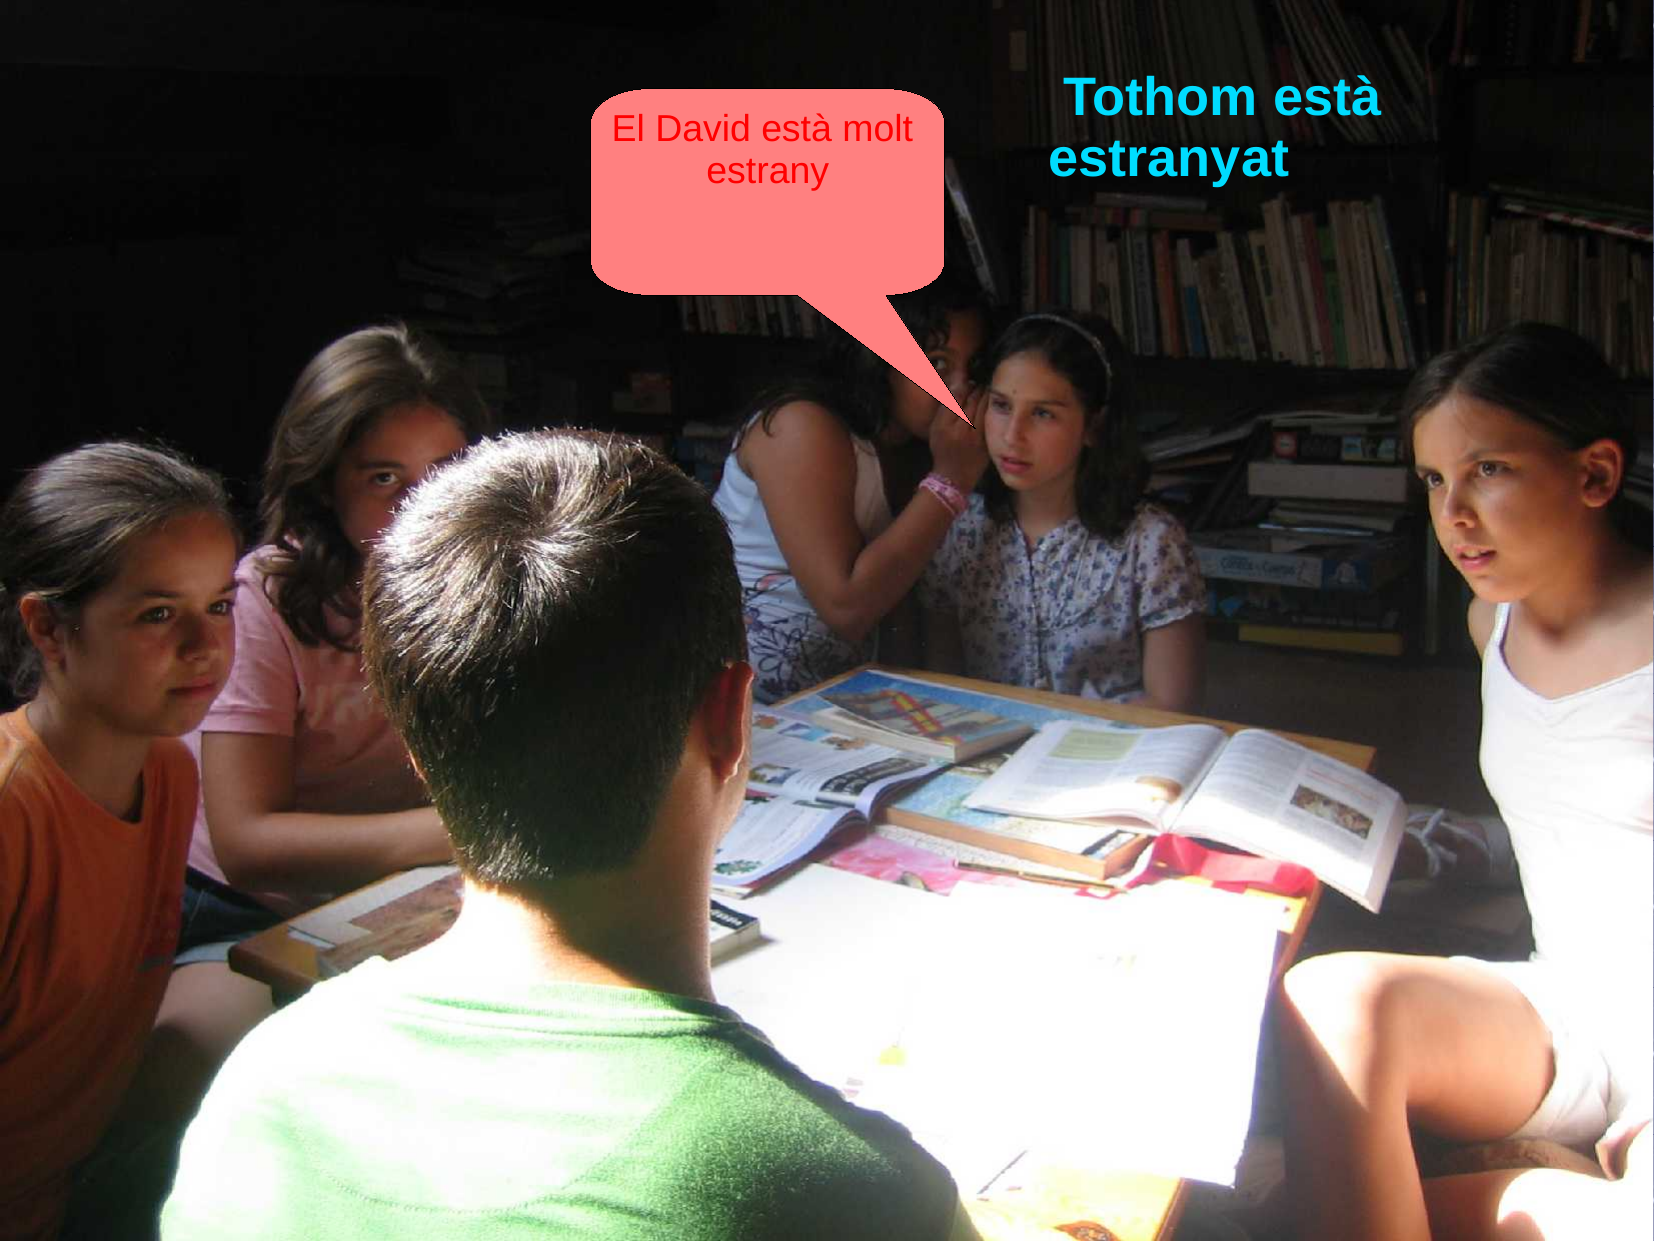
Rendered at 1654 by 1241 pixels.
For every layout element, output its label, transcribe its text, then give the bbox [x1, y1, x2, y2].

text_box El David està molt estrany [590, 88, 976, 429]
picture [0, 0, 1654, 1241]
text_box Tothom està estranyat [1033, 59, 1625, 237]
